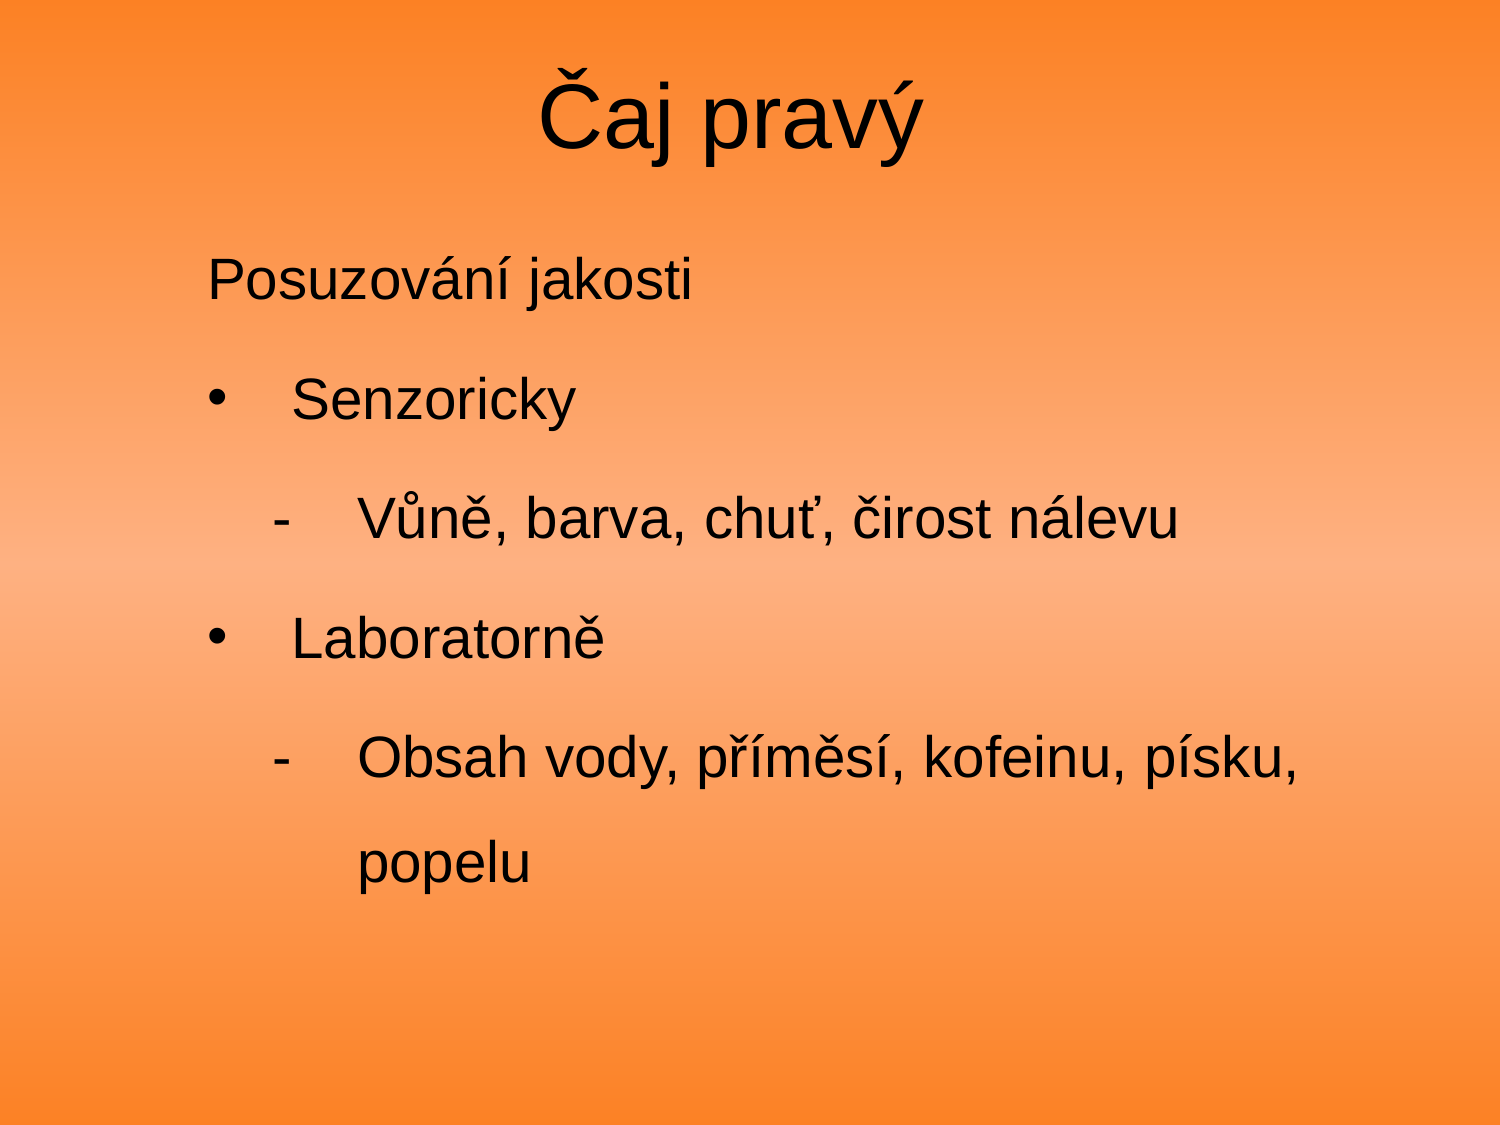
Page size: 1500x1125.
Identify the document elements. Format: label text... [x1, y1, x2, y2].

title Čaj pravý [93, 35, 1369, 188]
list Posuzování jakosti Senzoricky - Vůně, barva, chuť, čirost nálevu Laboratorně - Obsah vody, příměsí, kofeinu, písku, popelu [117, 199, 1393, 1032]
